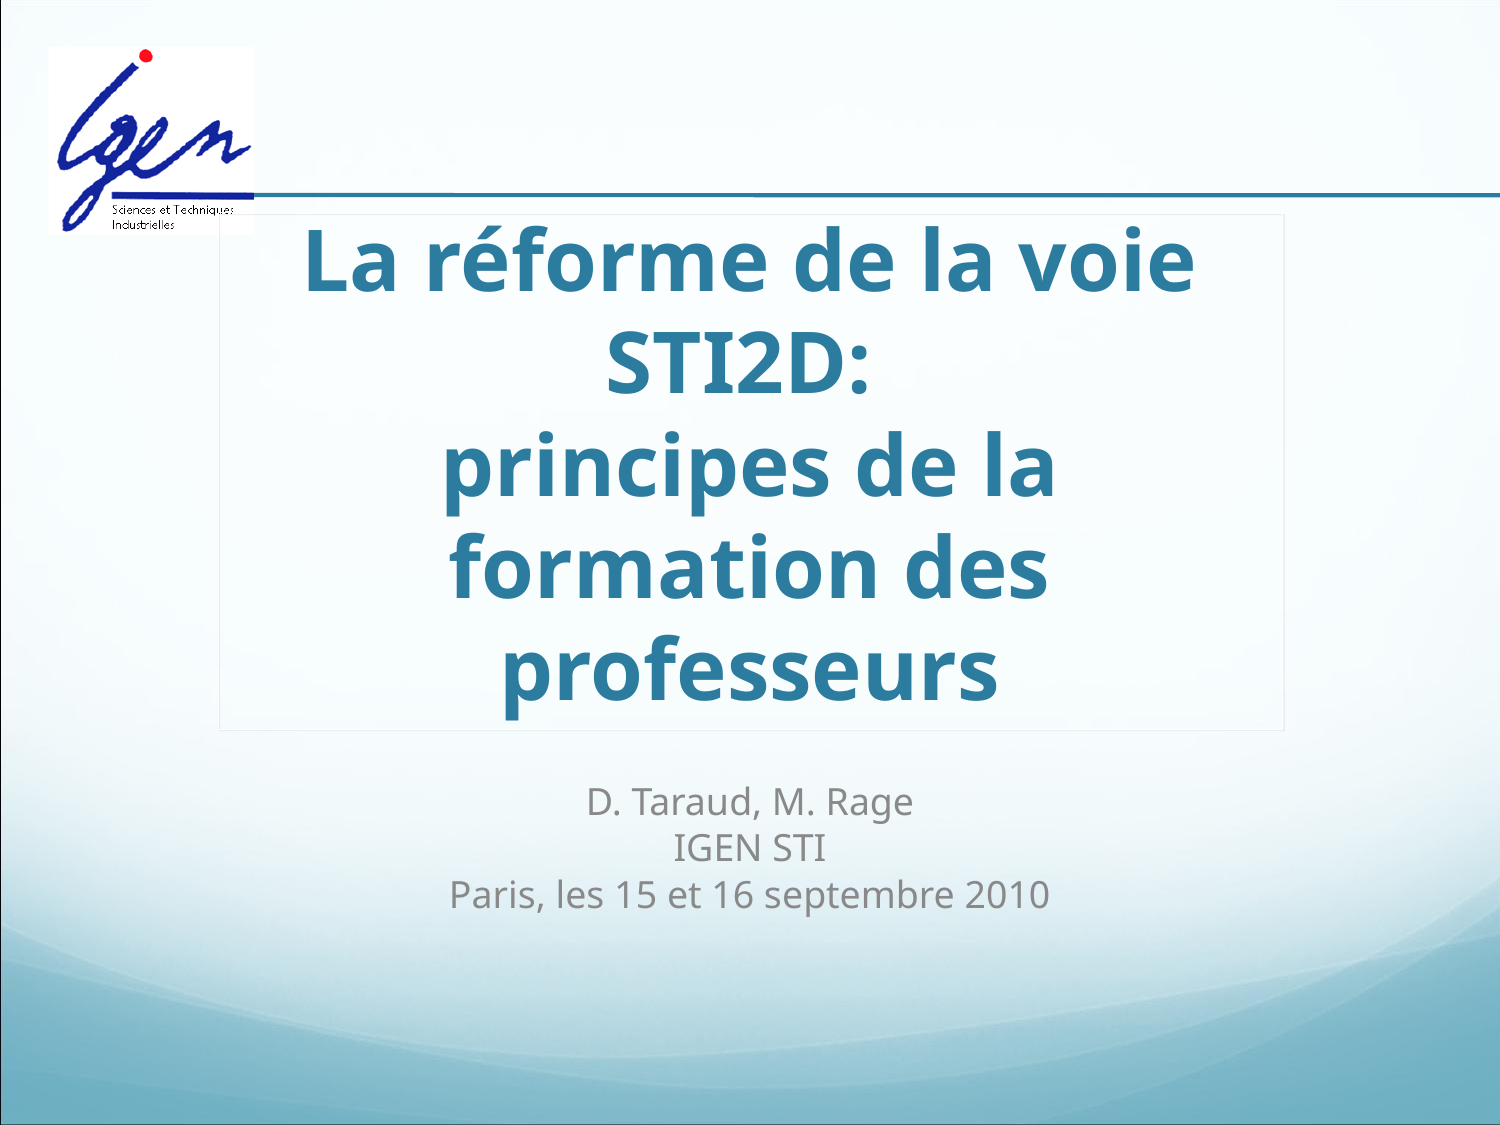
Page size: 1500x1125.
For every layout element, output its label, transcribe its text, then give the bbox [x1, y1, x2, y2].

title La réforme de la voie STI2D: principes de la formation des professeurs [216, 196, 1284, 726]
text_box D. Taraud, M. Rage IGEN STI Paris, les 15 et 16 septembre 2010 [216, 775, 1284, 926]
picture [0, 0, 1500, 1125]
